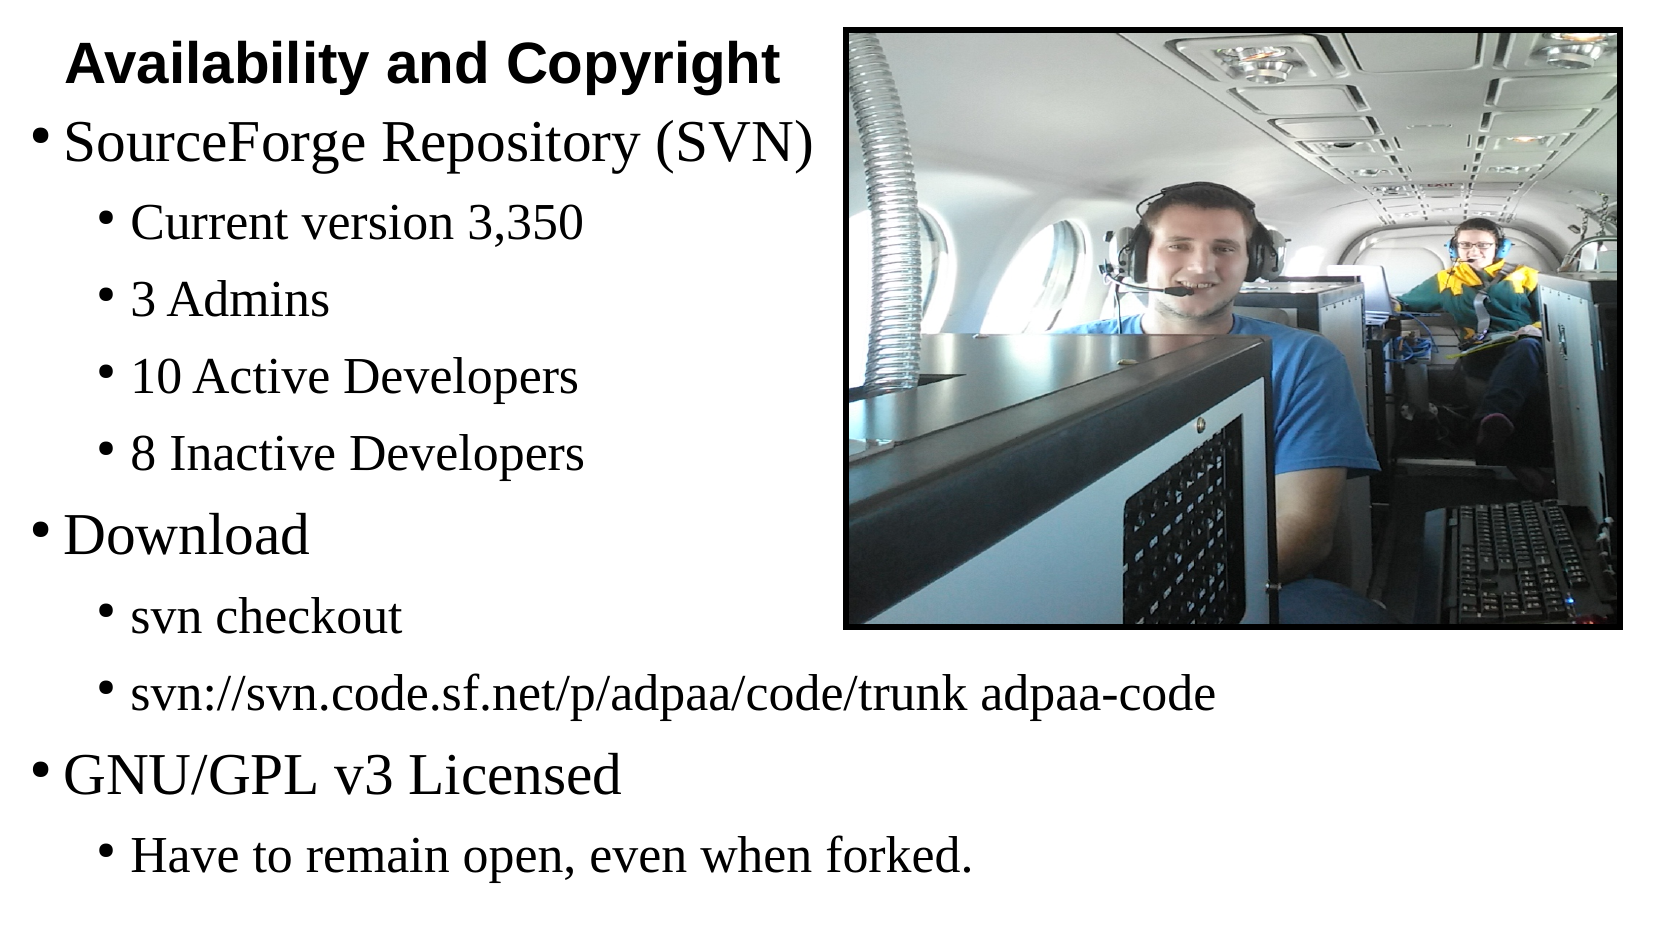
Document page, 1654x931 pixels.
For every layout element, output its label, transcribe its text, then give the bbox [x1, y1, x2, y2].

list SourceForge Repository (SVN) Current version 3,350 3 Admins 10 Active Developers 8 Inactive Developers Download svn checkout svn://svn.code.sf.net/p/adpaa/code/trunk adpaa-code GNU/GPL v3 Licensed Have to remain open, even when forked. [15, 94, 1573, 892]
picture [848, 33, 1617, 625]
text_box Availability and Copyright [5, 22, 841, 99]
